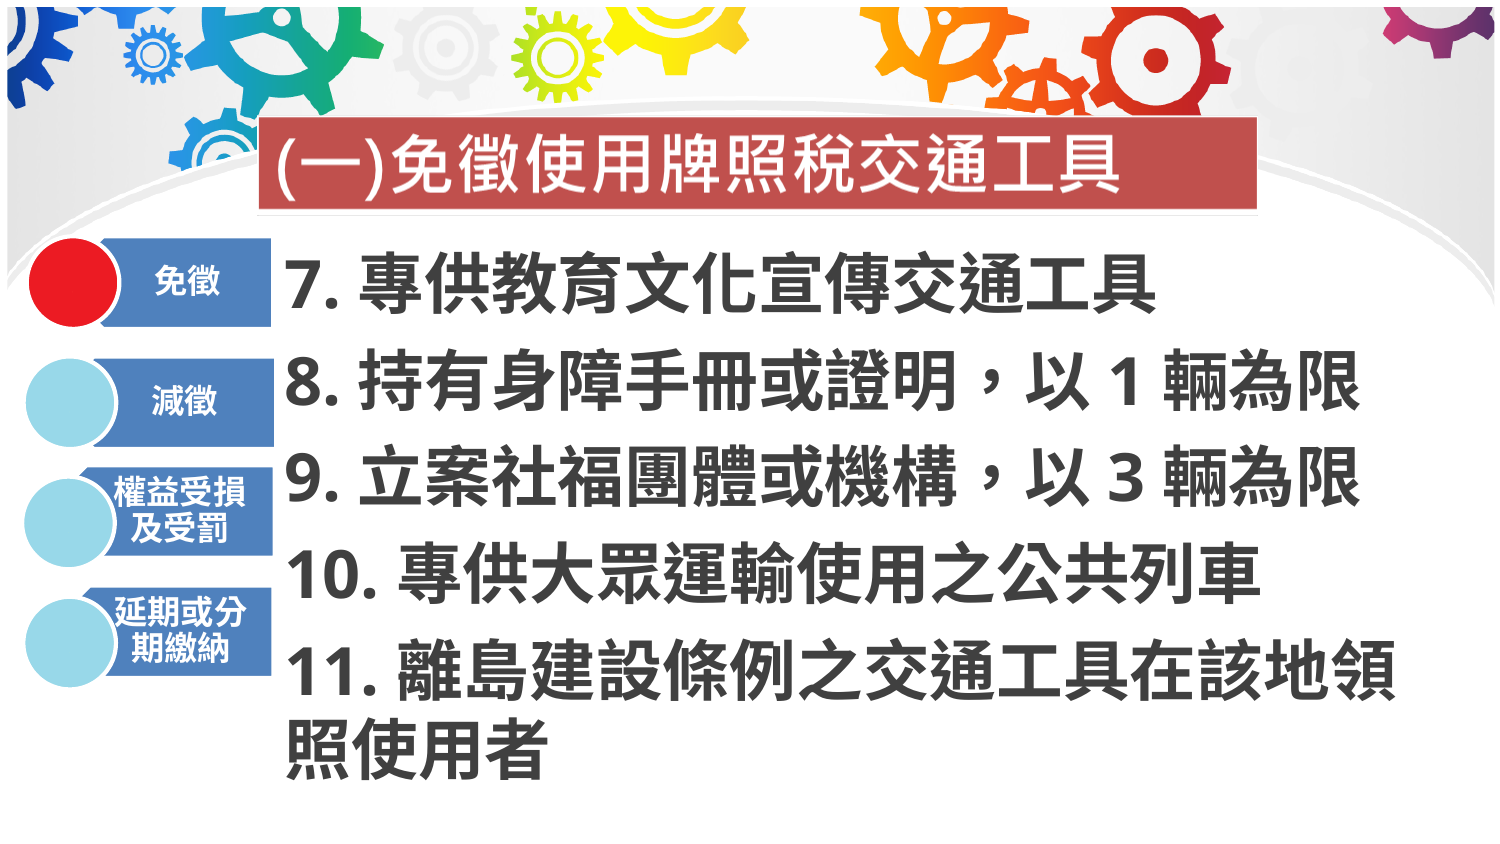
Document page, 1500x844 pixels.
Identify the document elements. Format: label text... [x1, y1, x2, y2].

text_box [22, 476, 115, 570]
text_box [23, 356, 117, 450]
text_box 權益受損及受罰 [75, 465, 275, 558]
text_box 免徵 [97, 236, 274, 329]
text_box 7.專供教育文化宣傳交通工具 8.持有身障手冊或證明，以1輛為限 9.立案社福團體或機構，以3輛為限 10.專供大眾運輸使用之公共列車 11.離島建設條例之交通工具在該地領照使用者 [269, 234, 1418, 809]
text_box 減徵 [89, 356, 277, 450]
text_box 延期或分期繳納 [78, 585, 274, 679]
text_box [26, 236, 120, 329]
text_box [23, 596, 116, 690]
picture [257, 103, 1258, 246]
